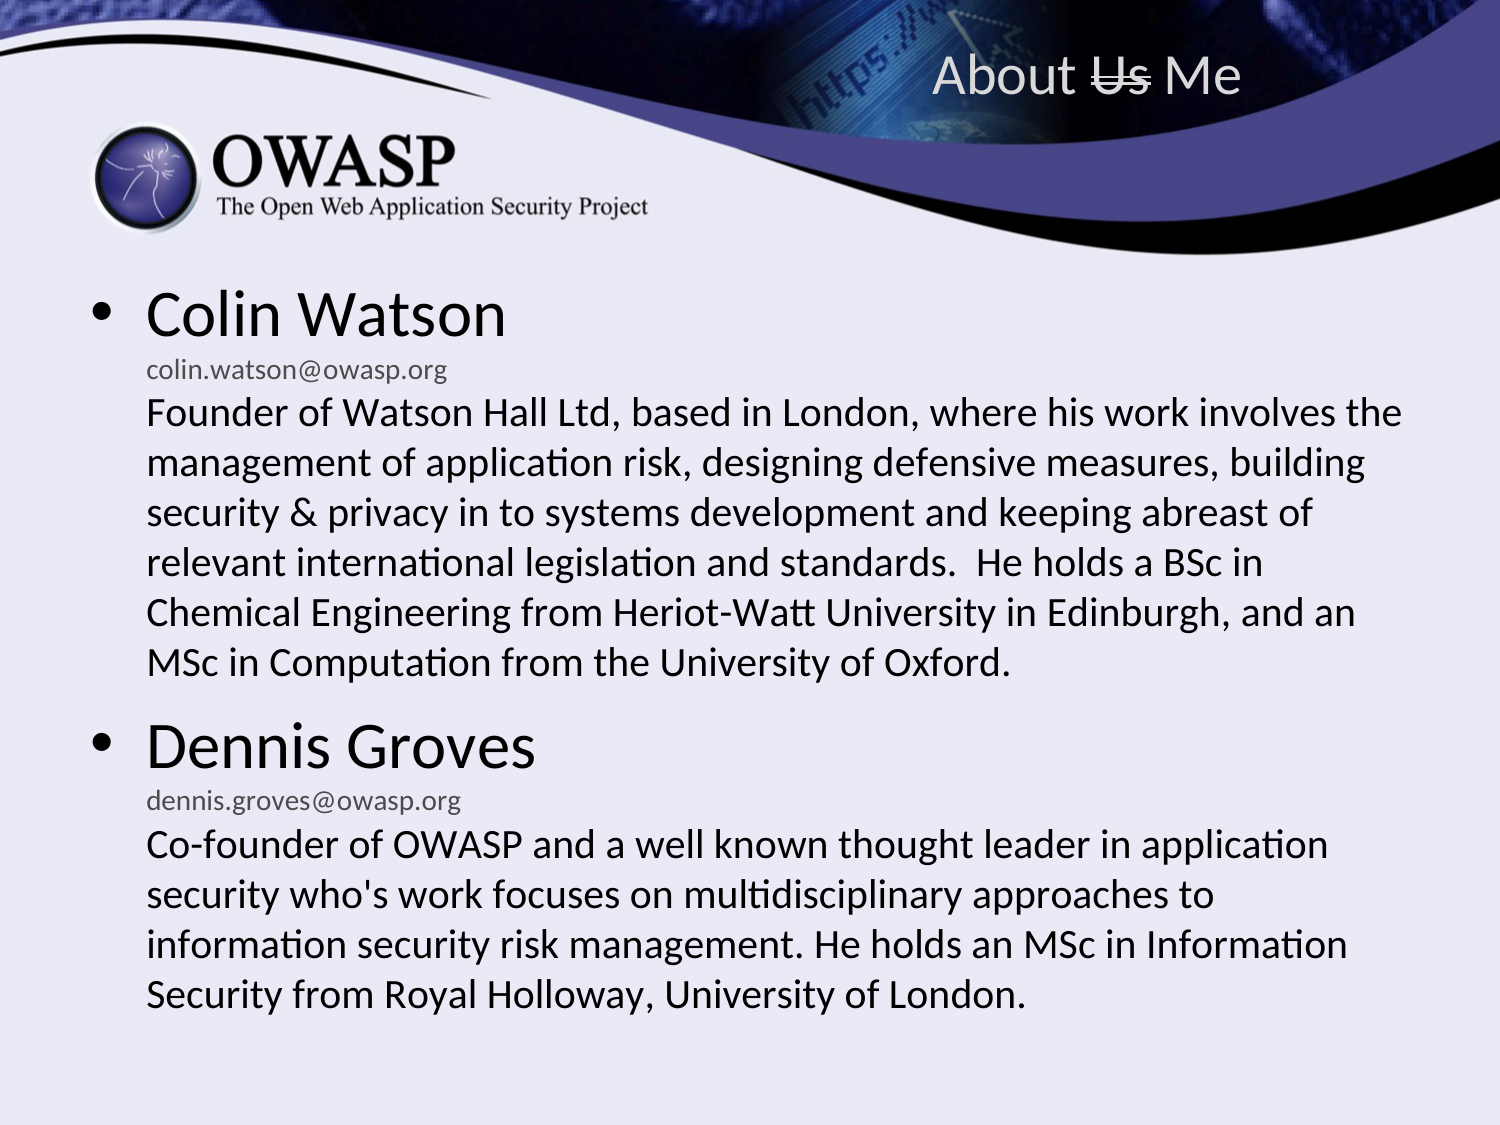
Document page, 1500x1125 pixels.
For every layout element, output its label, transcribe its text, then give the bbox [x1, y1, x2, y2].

list Colin Watson colin.watson@owasp.org Founder of Watson Hall Ltd, based in London, where his work involves the management of application risk, designing defensive measures, building security & privacy in to systems development and keeping abreast of relevant international legislation and standards. He holds a BSc in Chemical Engineering from Heriot-Watt University in Edinburgh, and an MSc in Computation from the University of Oxford. Dennis Groves dennis.groves@owasp.org Co-founder of OWASP and a well known thought leader in application security who's work focuses on multidisciplinary approaches to information security risk management. He holds an MSc in Information Security from Royal Holloway, University of London. [75, 262, 1426, 1025]
title About Us Me [699, 12, 1476, 130]
picture [0, 0, 1500, 1125]
